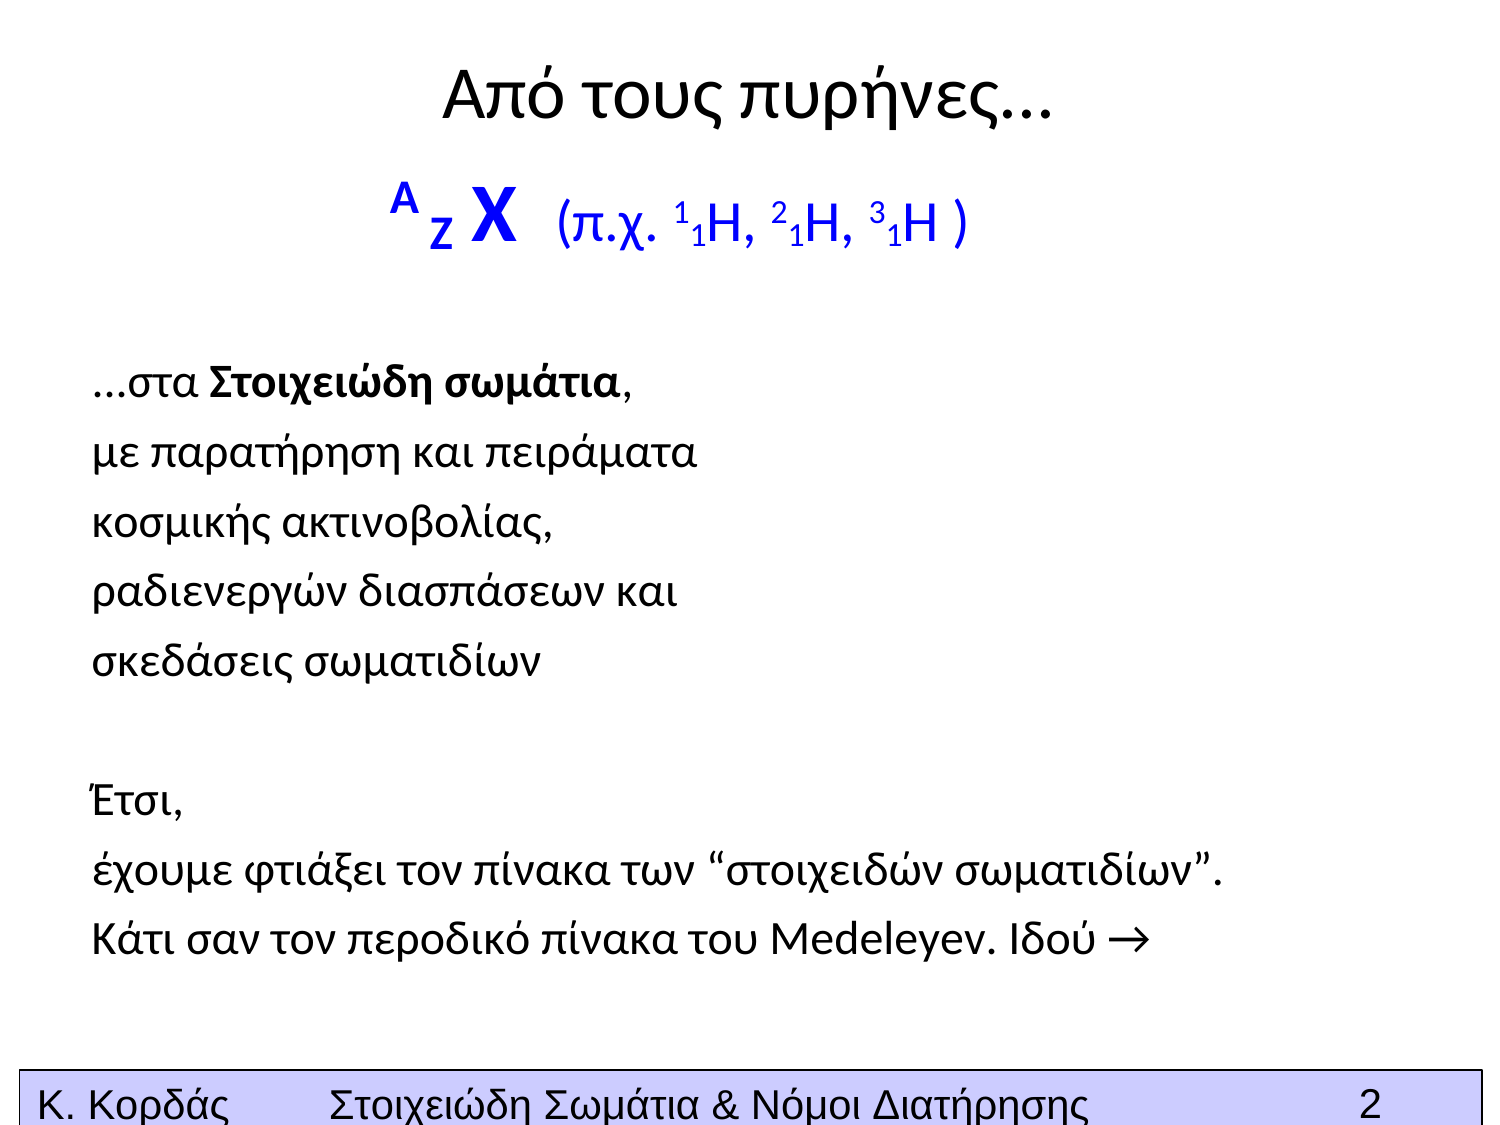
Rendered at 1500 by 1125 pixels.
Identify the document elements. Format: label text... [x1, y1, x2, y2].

title Από τους πυρήνες... [0, 0, 1499, 182]
list Α Ζ Χ (π.χ. 11H, 21H, 31H ) [37, 150, 1500, 1125]
